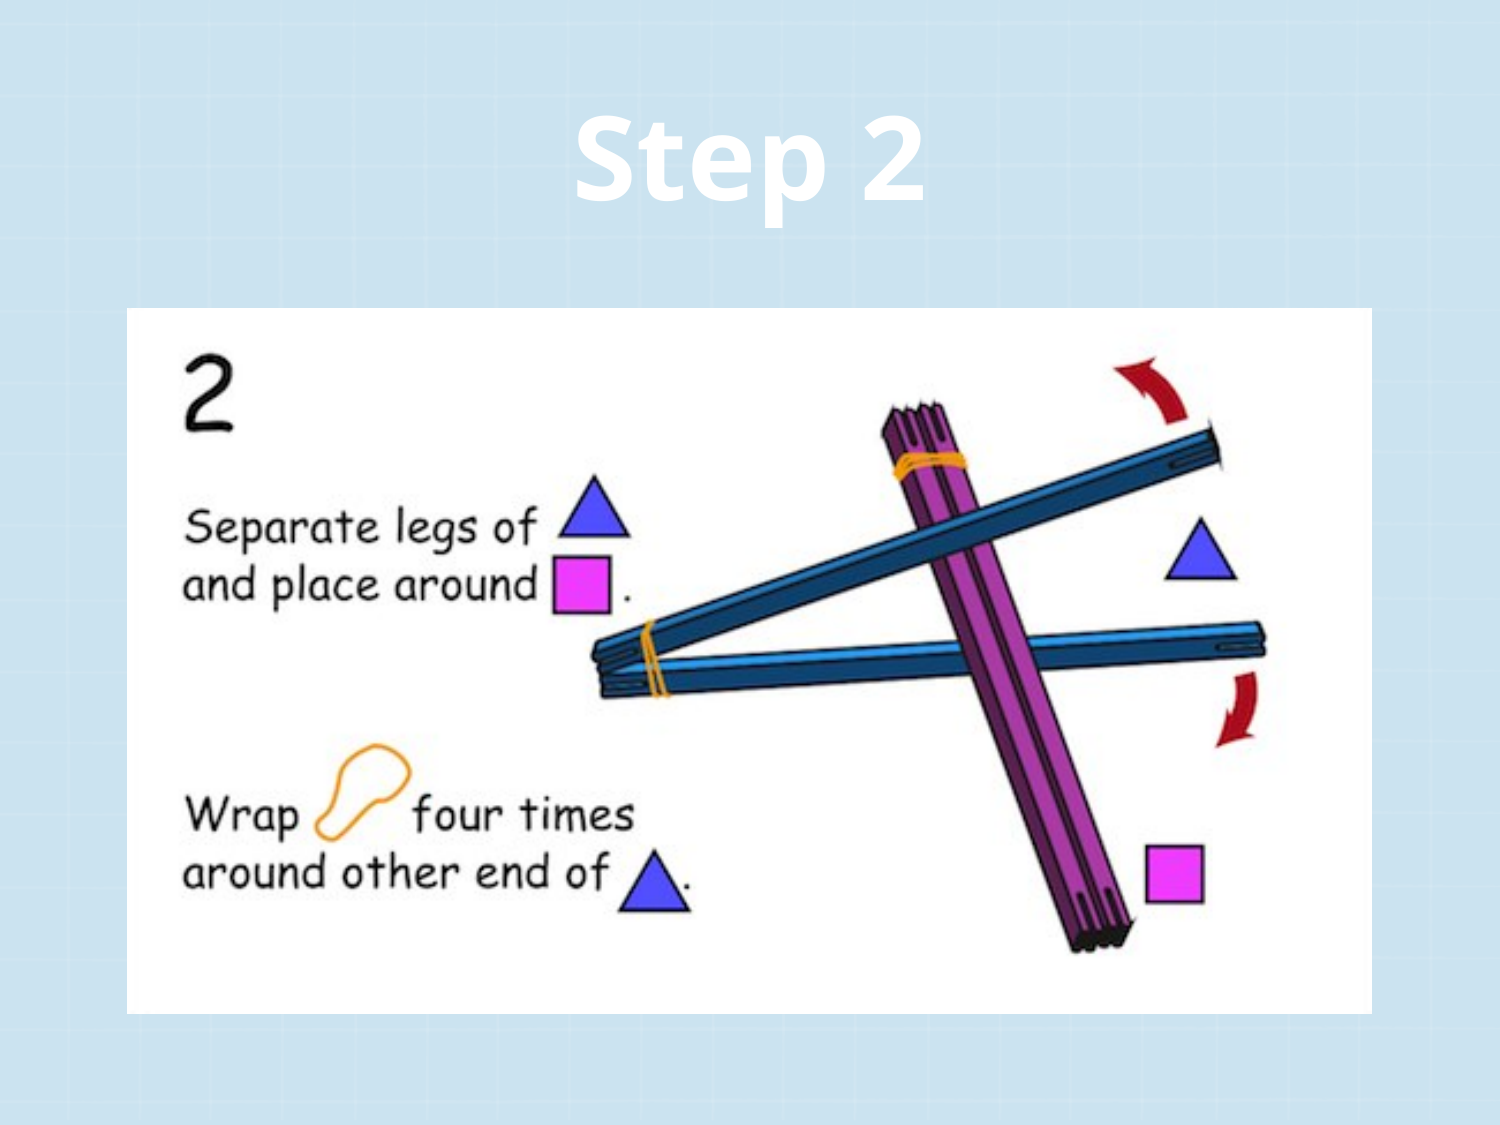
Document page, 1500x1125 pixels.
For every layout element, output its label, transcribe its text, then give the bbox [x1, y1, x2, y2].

title Step 2 [127, 17, 1372, 289]
picture [0, 0, 1500, 1125]
